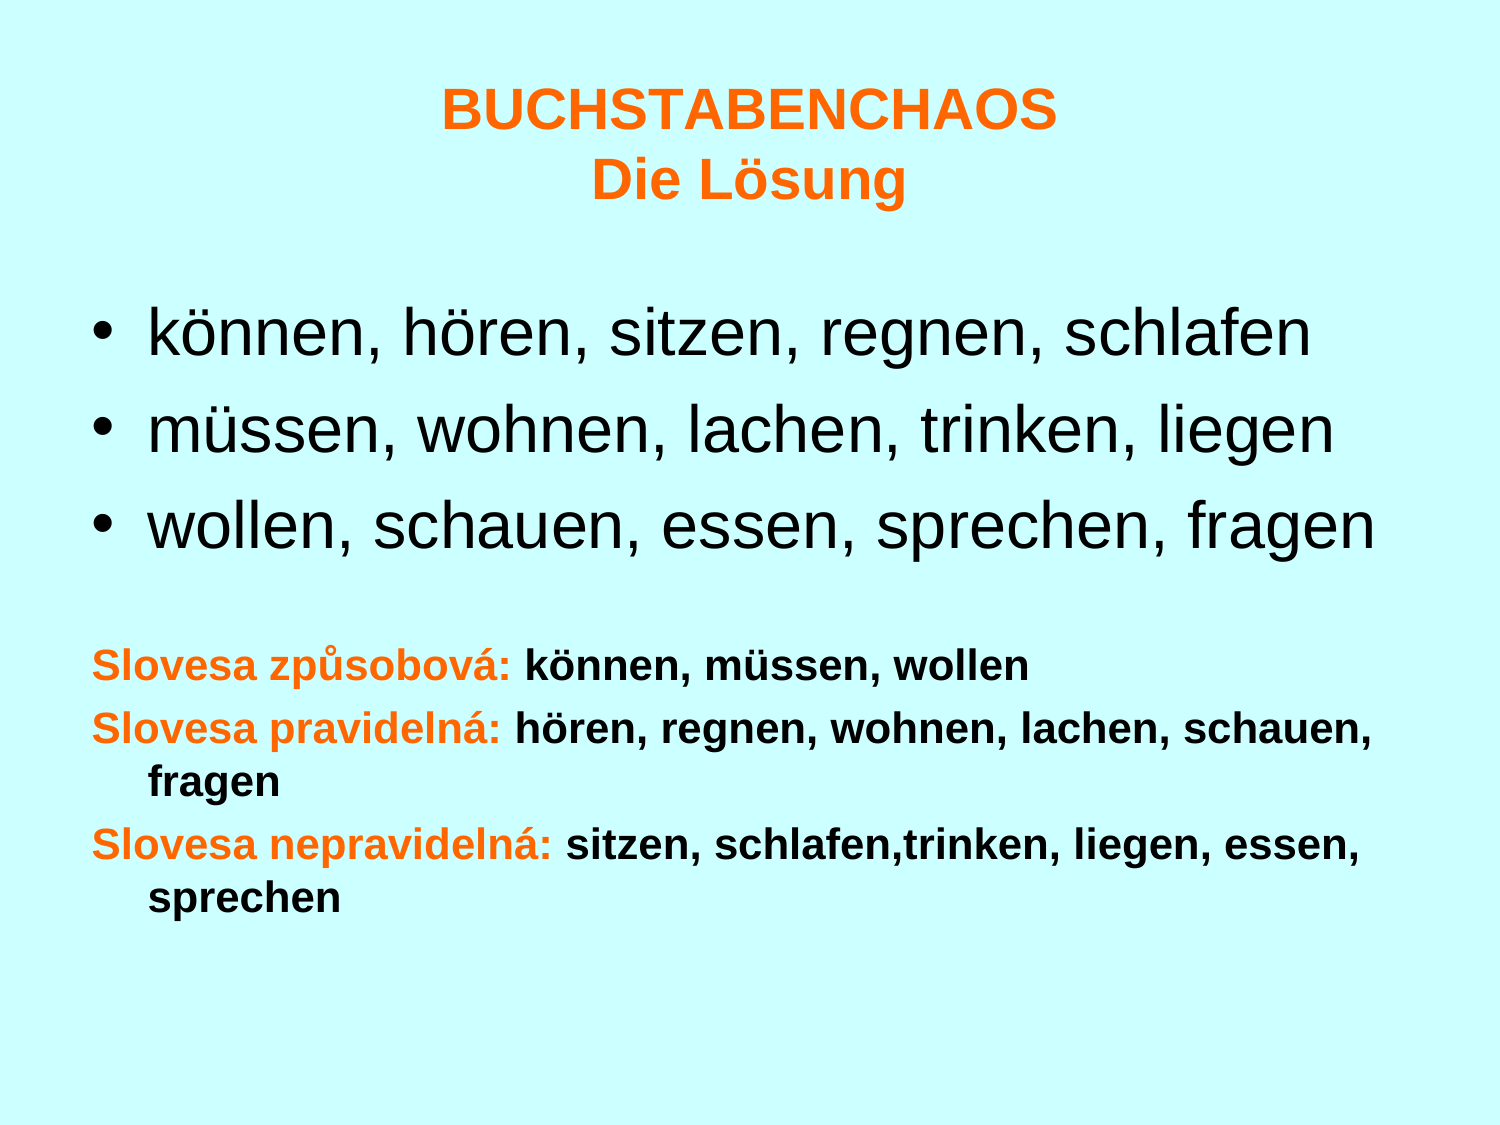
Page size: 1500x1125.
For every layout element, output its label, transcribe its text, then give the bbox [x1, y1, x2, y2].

title BUCHSTABENCHAOS Die Lösung [75, 45, 1426, 233]
list können, hören, sitzen, regnen, schlafen müssen, wohnen, lachen, trinken, liegen wollen, schauen, essen, sprechen, fragen Slovesa způsobová: können, müssen, wollen Slovesa pravidelná: hören, regnen, wohnen, lachen, schauen, fragen Slovesa nepravidelná: sitzen, schlafen,trinken, liegen, essen, sprechen [76, 184, 1427, 992]
